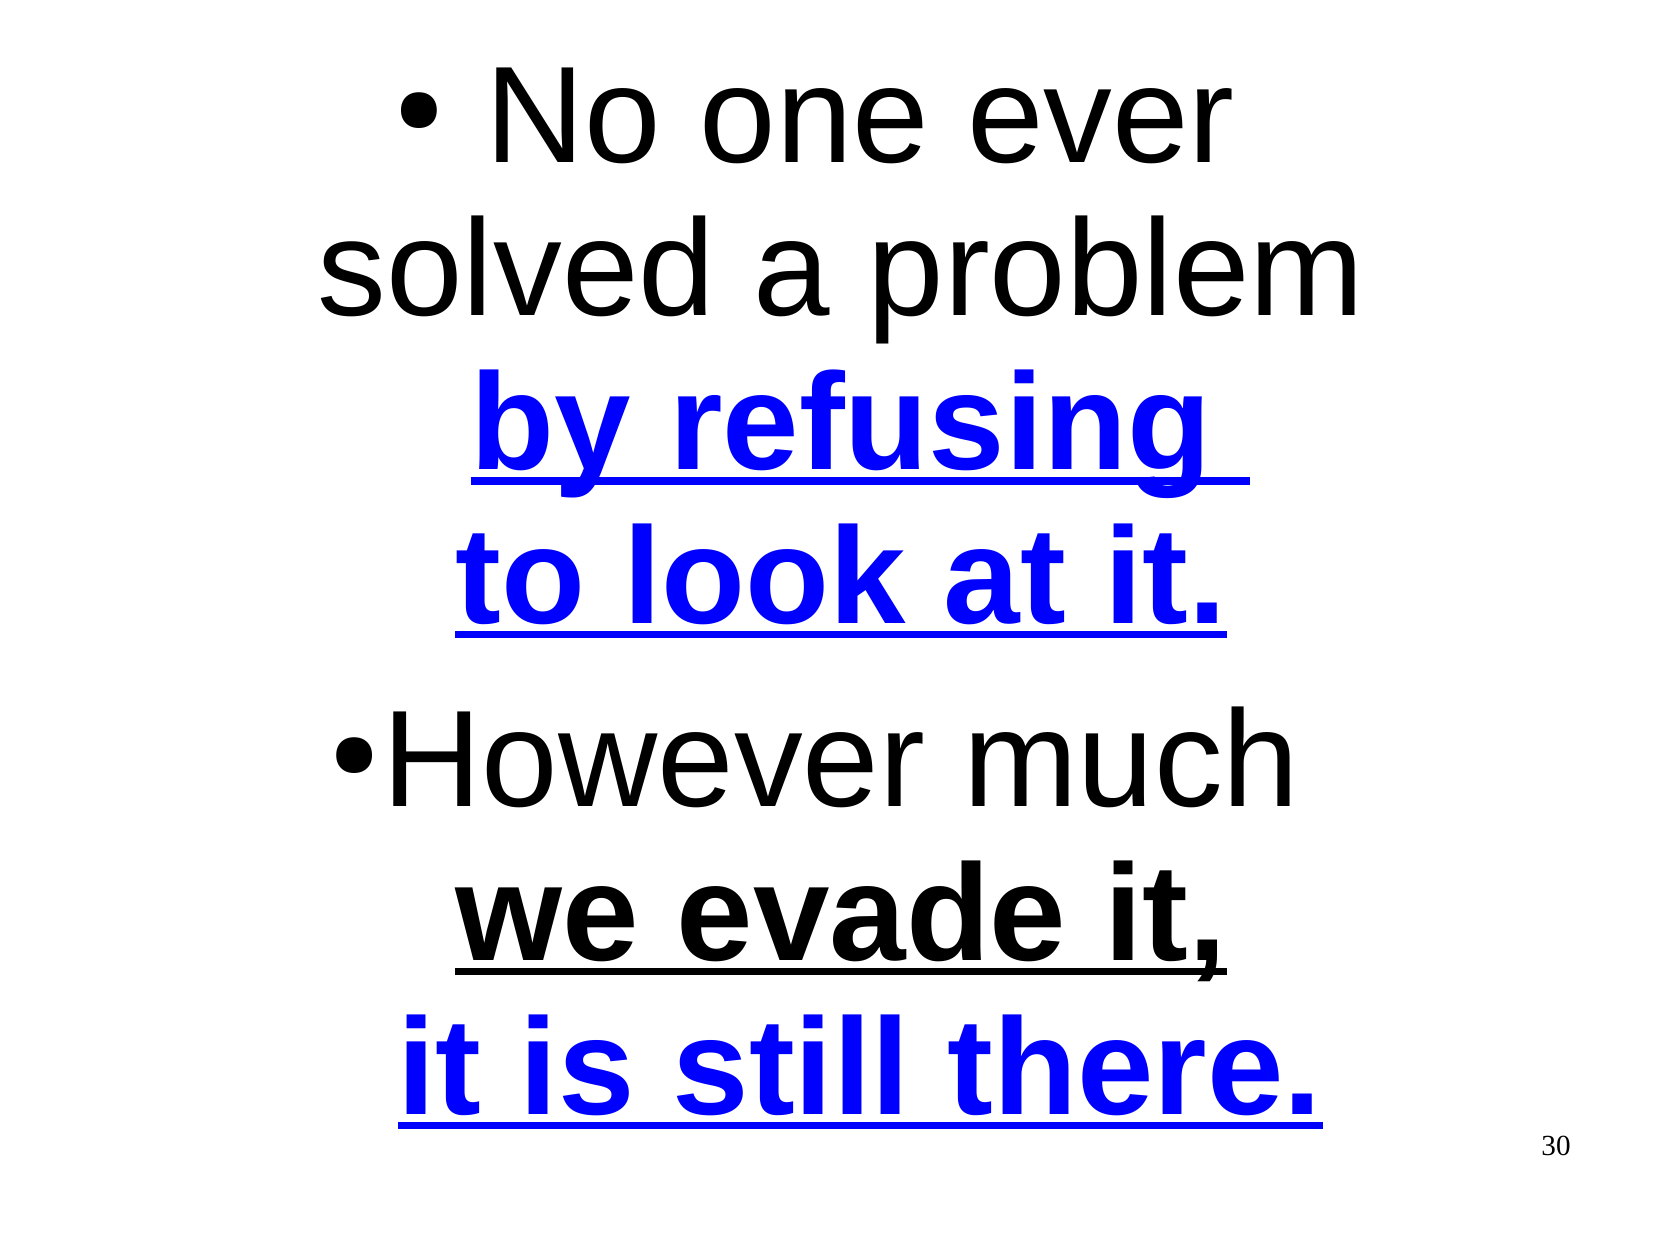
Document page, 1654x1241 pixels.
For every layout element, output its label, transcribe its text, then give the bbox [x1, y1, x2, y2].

list No one ever solved a problem by refusing to look at it. However much we evade it, it is still there. [37, 37, 1613, 1238]
